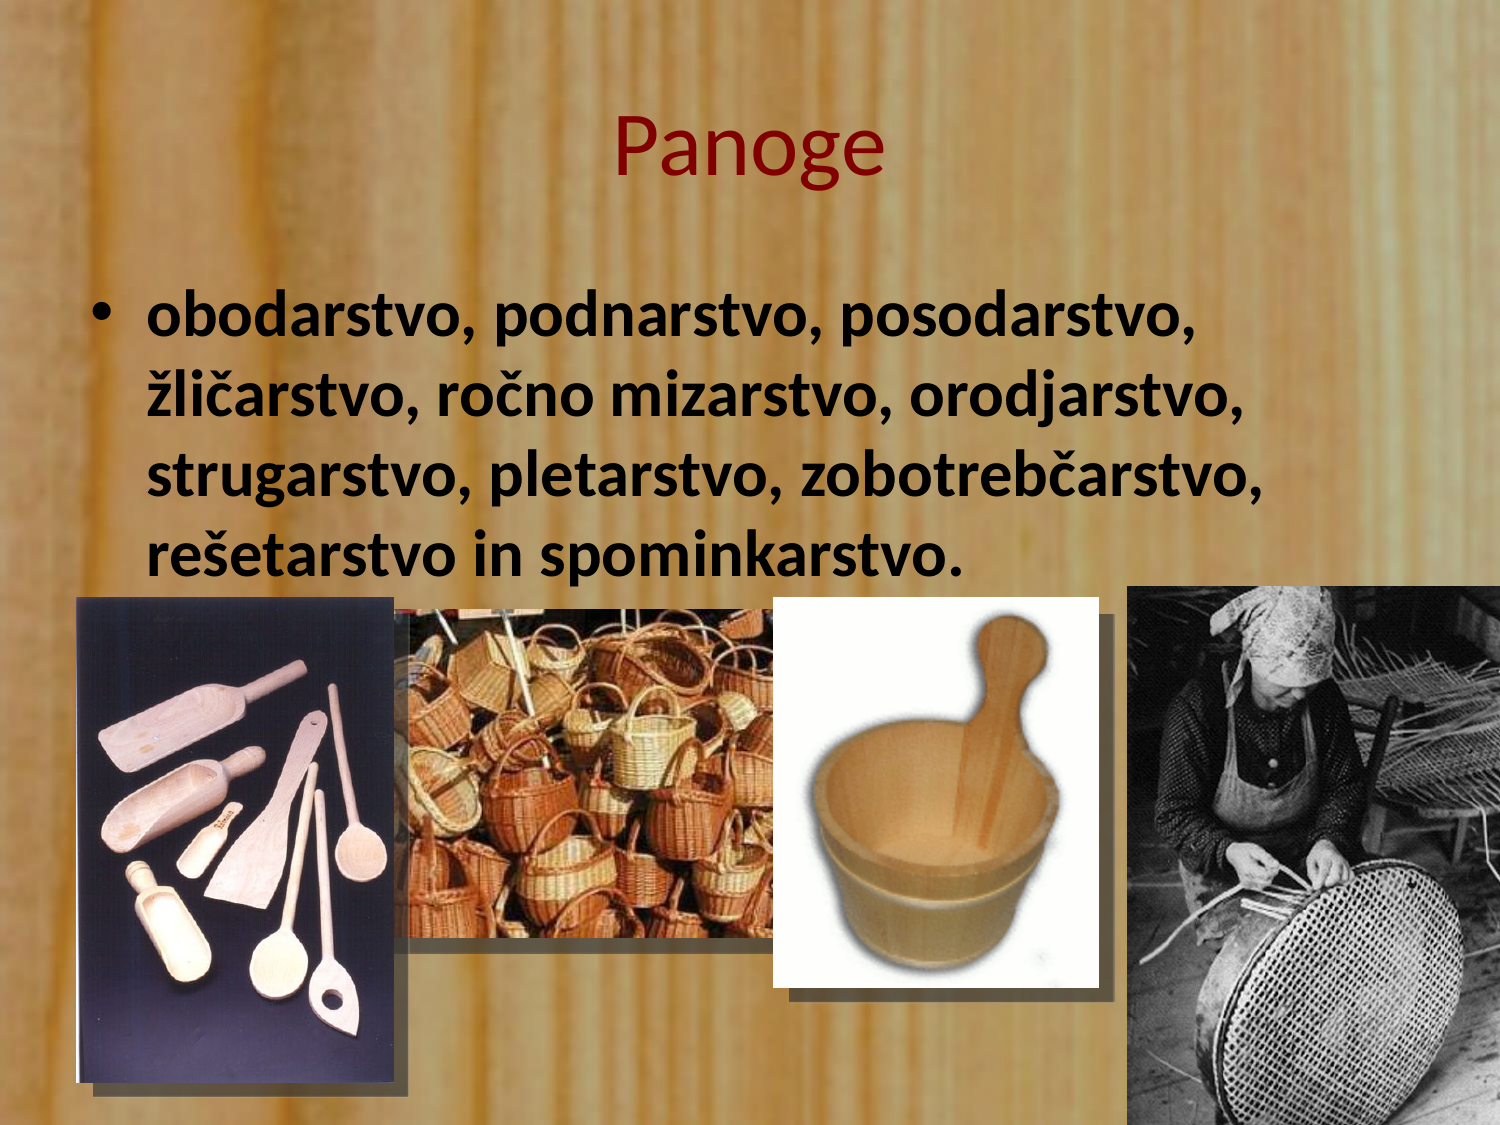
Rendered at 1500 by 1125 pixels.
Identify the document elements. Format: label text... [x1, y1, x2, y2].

title Panoge [75, 45, 1425, 233]
picture [0, 0, 1500, 1125]
list obodarstvo, podnarstvo, posodarstvo, žličarstvo, ročno mizarstvo, orodjarstvo, strugarstvo, pletarstvo, zobotrebčarstvo, rešetarstvo in spominkarstvo. [75, 262, 1425, 1005]
